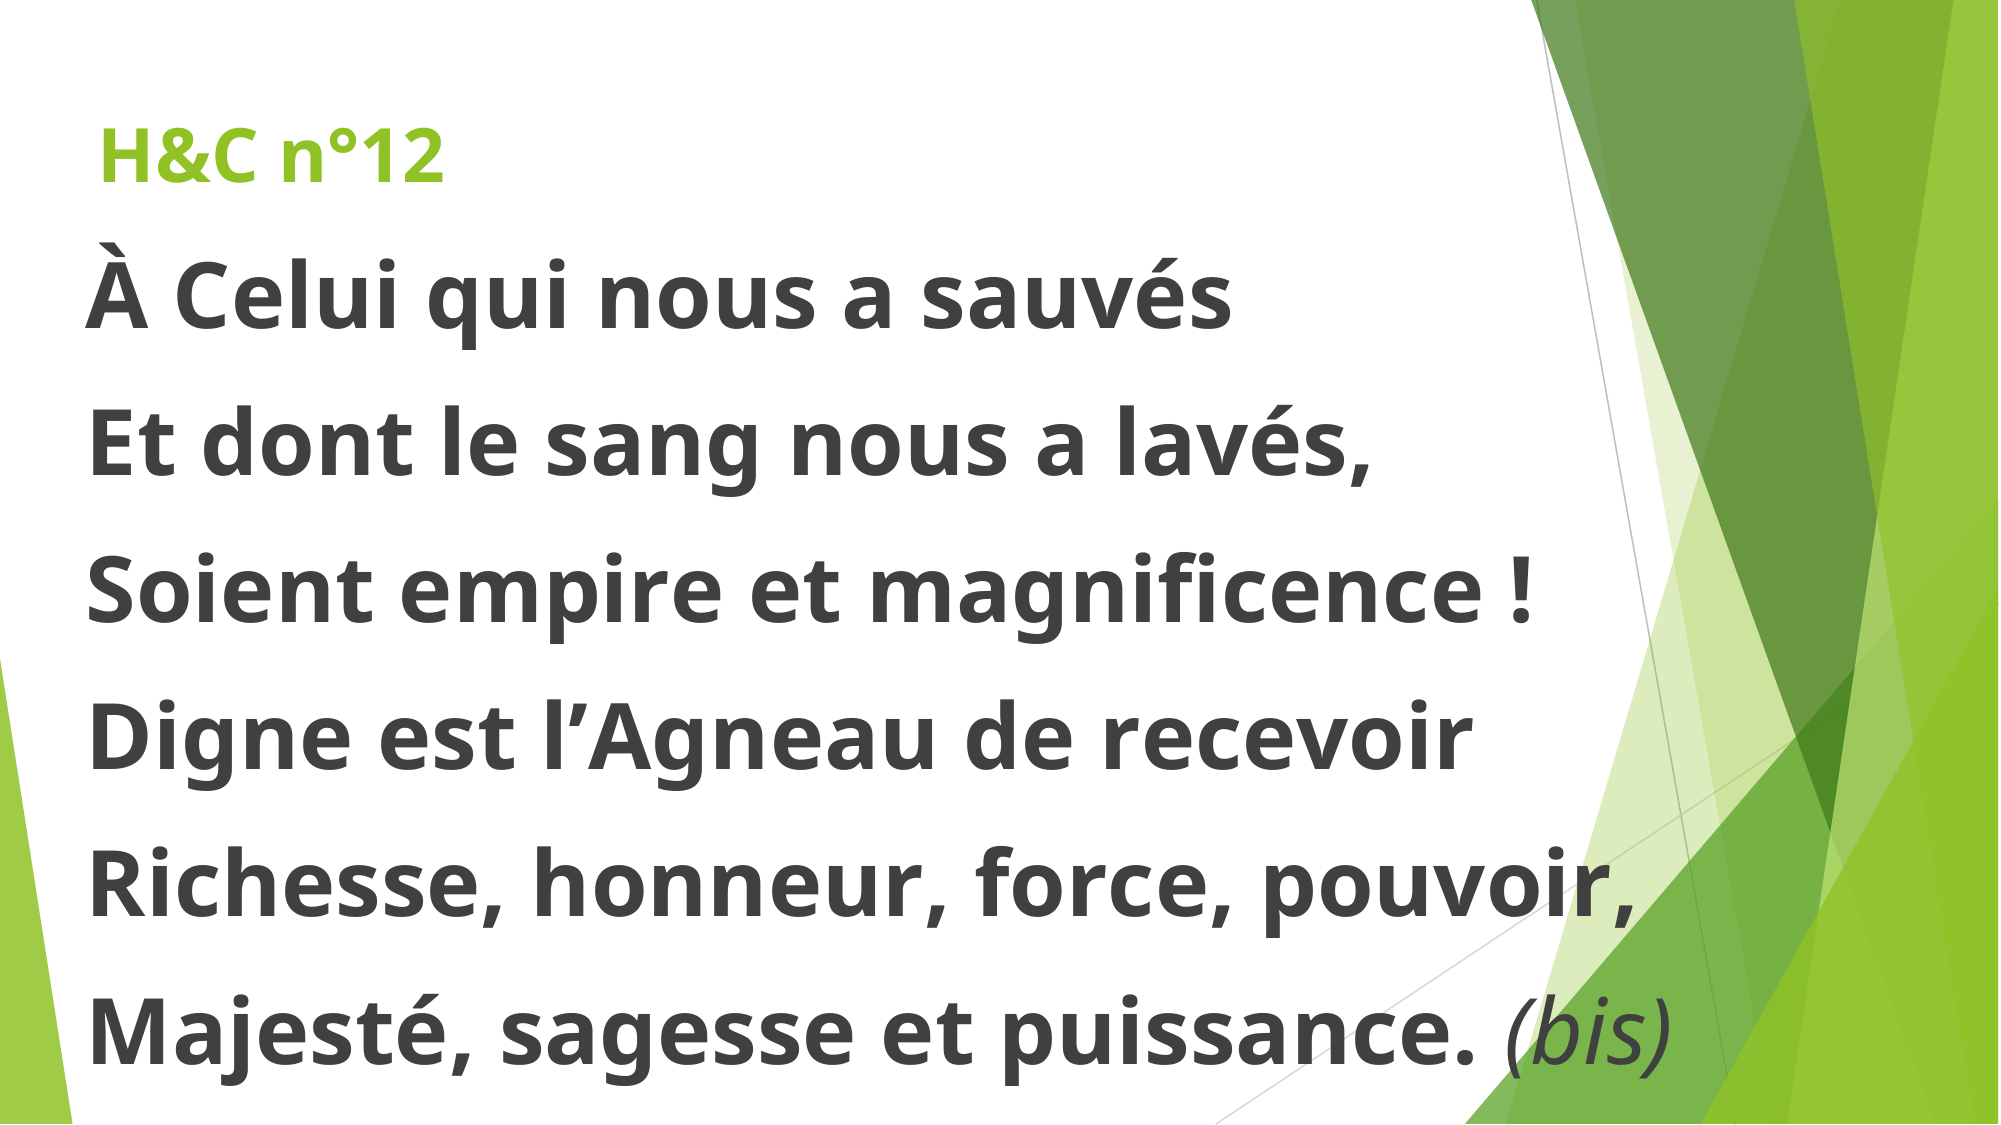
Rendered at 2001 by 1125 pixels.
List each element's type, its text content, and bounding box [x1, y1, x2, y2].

text_box À Celui qui nous a sauvés Et dont le sang nous a lavés, Soient empire et magnificence ! Digne est l’Agneau de recevoir Richesse, honneur, force, pouvoir, Majesté, sagesse et puissance. (bis) [70, 212, 1961, 1074]
text_box H&C n°12 [82, 99, 1522, 212]
